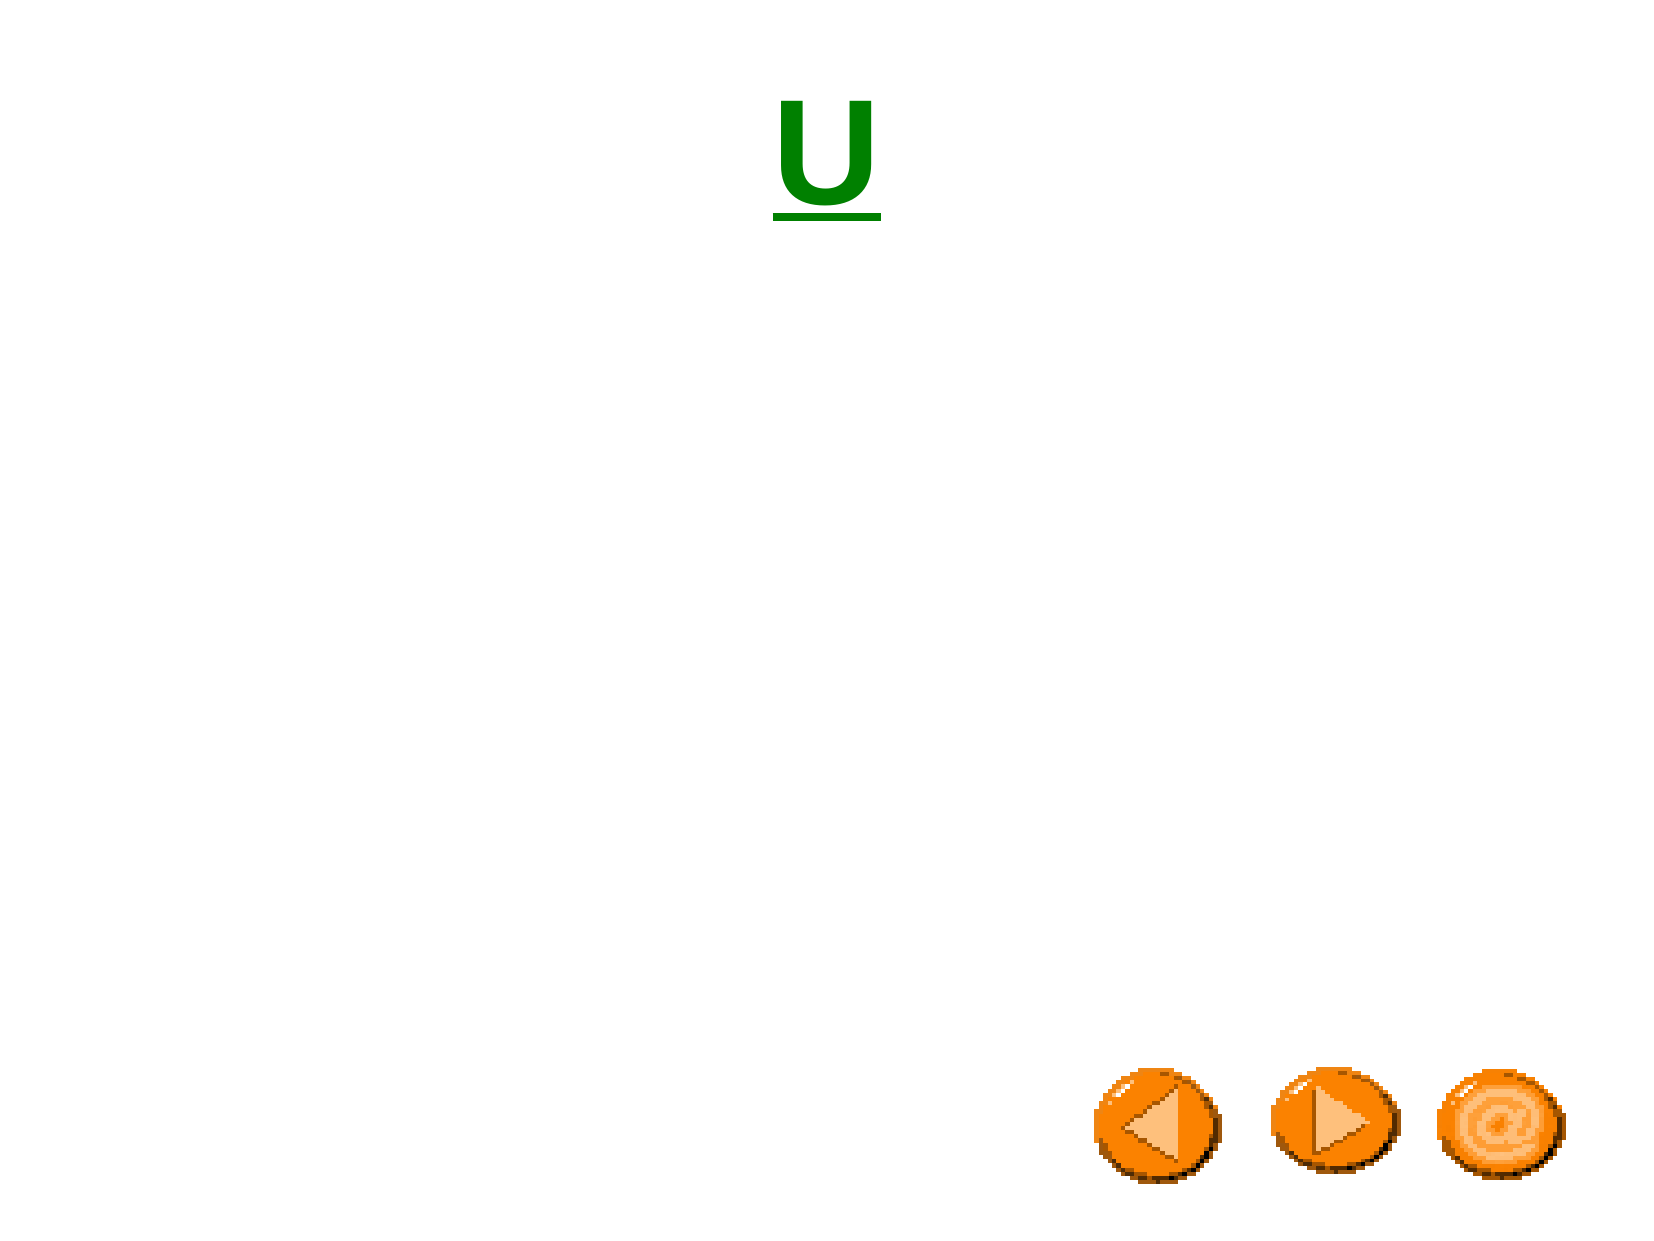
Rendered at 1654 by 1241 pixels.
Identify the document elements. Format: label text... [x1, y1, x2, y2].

picture [1263, 1060, 1406, 1182]
picture [1429, 1062, 1571, 1188]
picture [1086, 1060, 1227, 1193]
title U [82, 49, 1571, 257]
